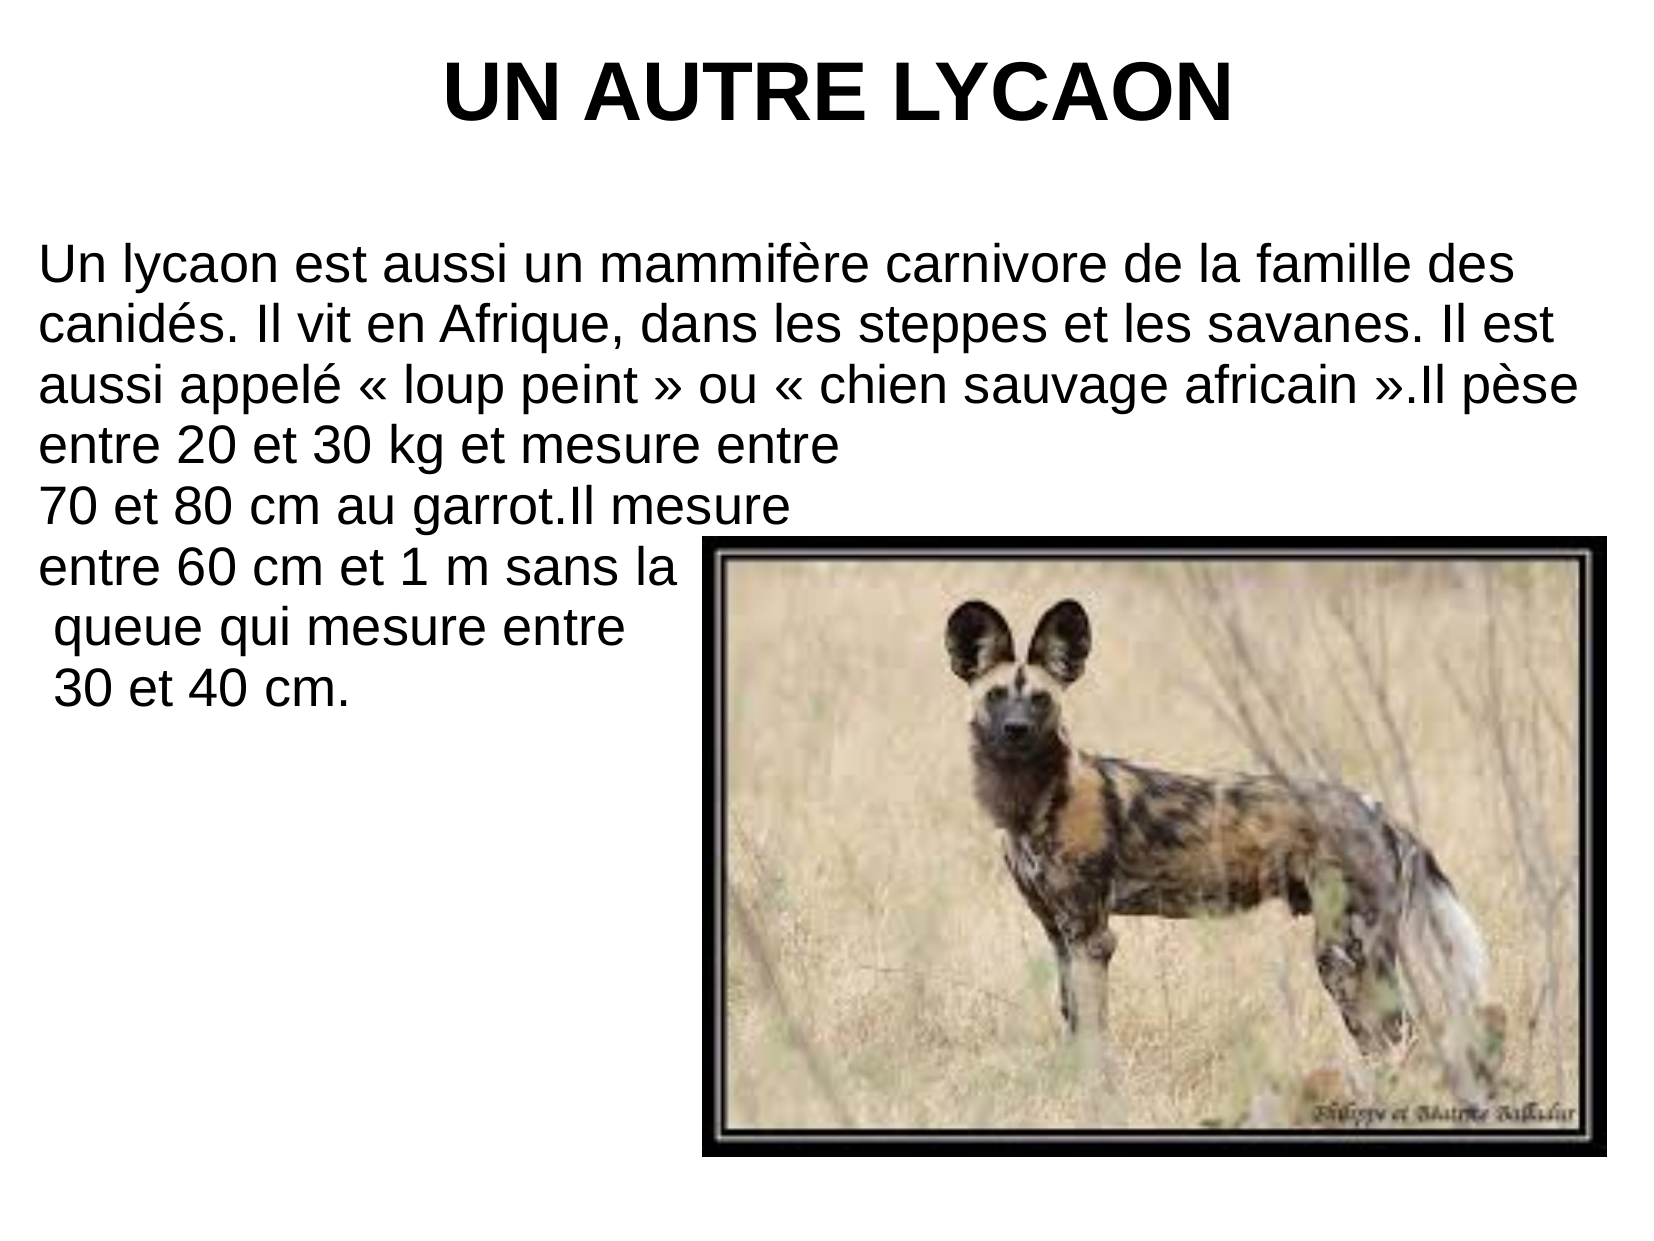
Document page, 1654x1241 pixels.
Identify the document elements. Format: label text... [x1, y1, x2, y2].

text_box Un lycaon est aussi un mammifère carnivore de la famille des canidés. Il vit en Afrique, dans les steppes et les savanes. Il est aussi appelé « loup peint » ou « chien sauvage africain ».Il pèse entre 20 et 30 kg et mesure entre 70 et 80 cm au garrot.Il mesure entre 60 cm et 1 m sans la queue qui mesure entre 30 et 40 cm. [23, 165, 1654, 767]
text_box UN AUTRE LYCAON [200, 37, 1477, 146]
picture [702, 536, 1607, 1157]
